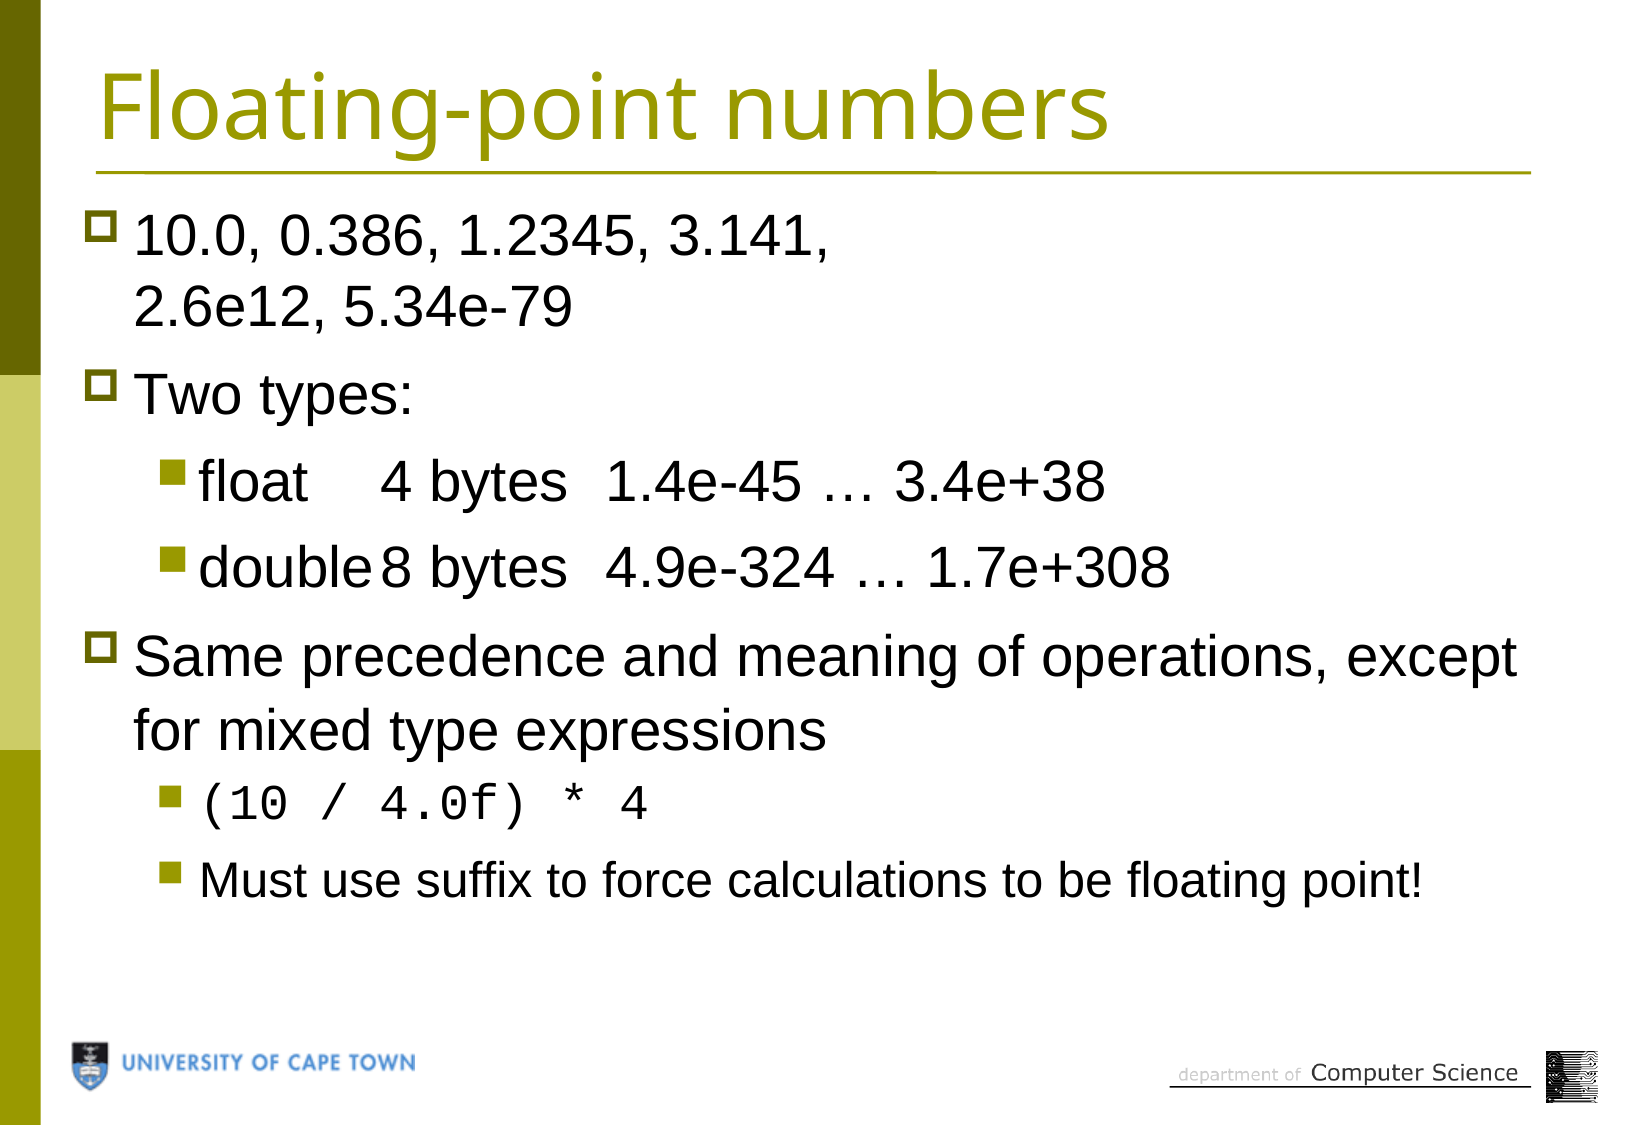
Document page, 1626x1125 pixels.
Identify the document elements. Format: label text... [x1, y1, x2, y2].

picture [1169, 1043, 1532, 1091]
text_box 10.0, 0.386, 1.2345, 3.141, 2.6e12, 5.34e-79 Two types: float 4 bytes 1.4e-45 … 3.4e+38 double 8 bytes 4.9e-324 … 1.7e+308 Same precedence and meaning of operations, except for mixed type expressions (10 / 4.0f) * 4 Must use suffix to force calculations to be floating point! [81, 196, 1543, 951]
picture [1546, 1051, 1598, 1103]
picture [61, 1024, 415, 1103]
title Floating-point numbers [81, 37, 1543, 180]
